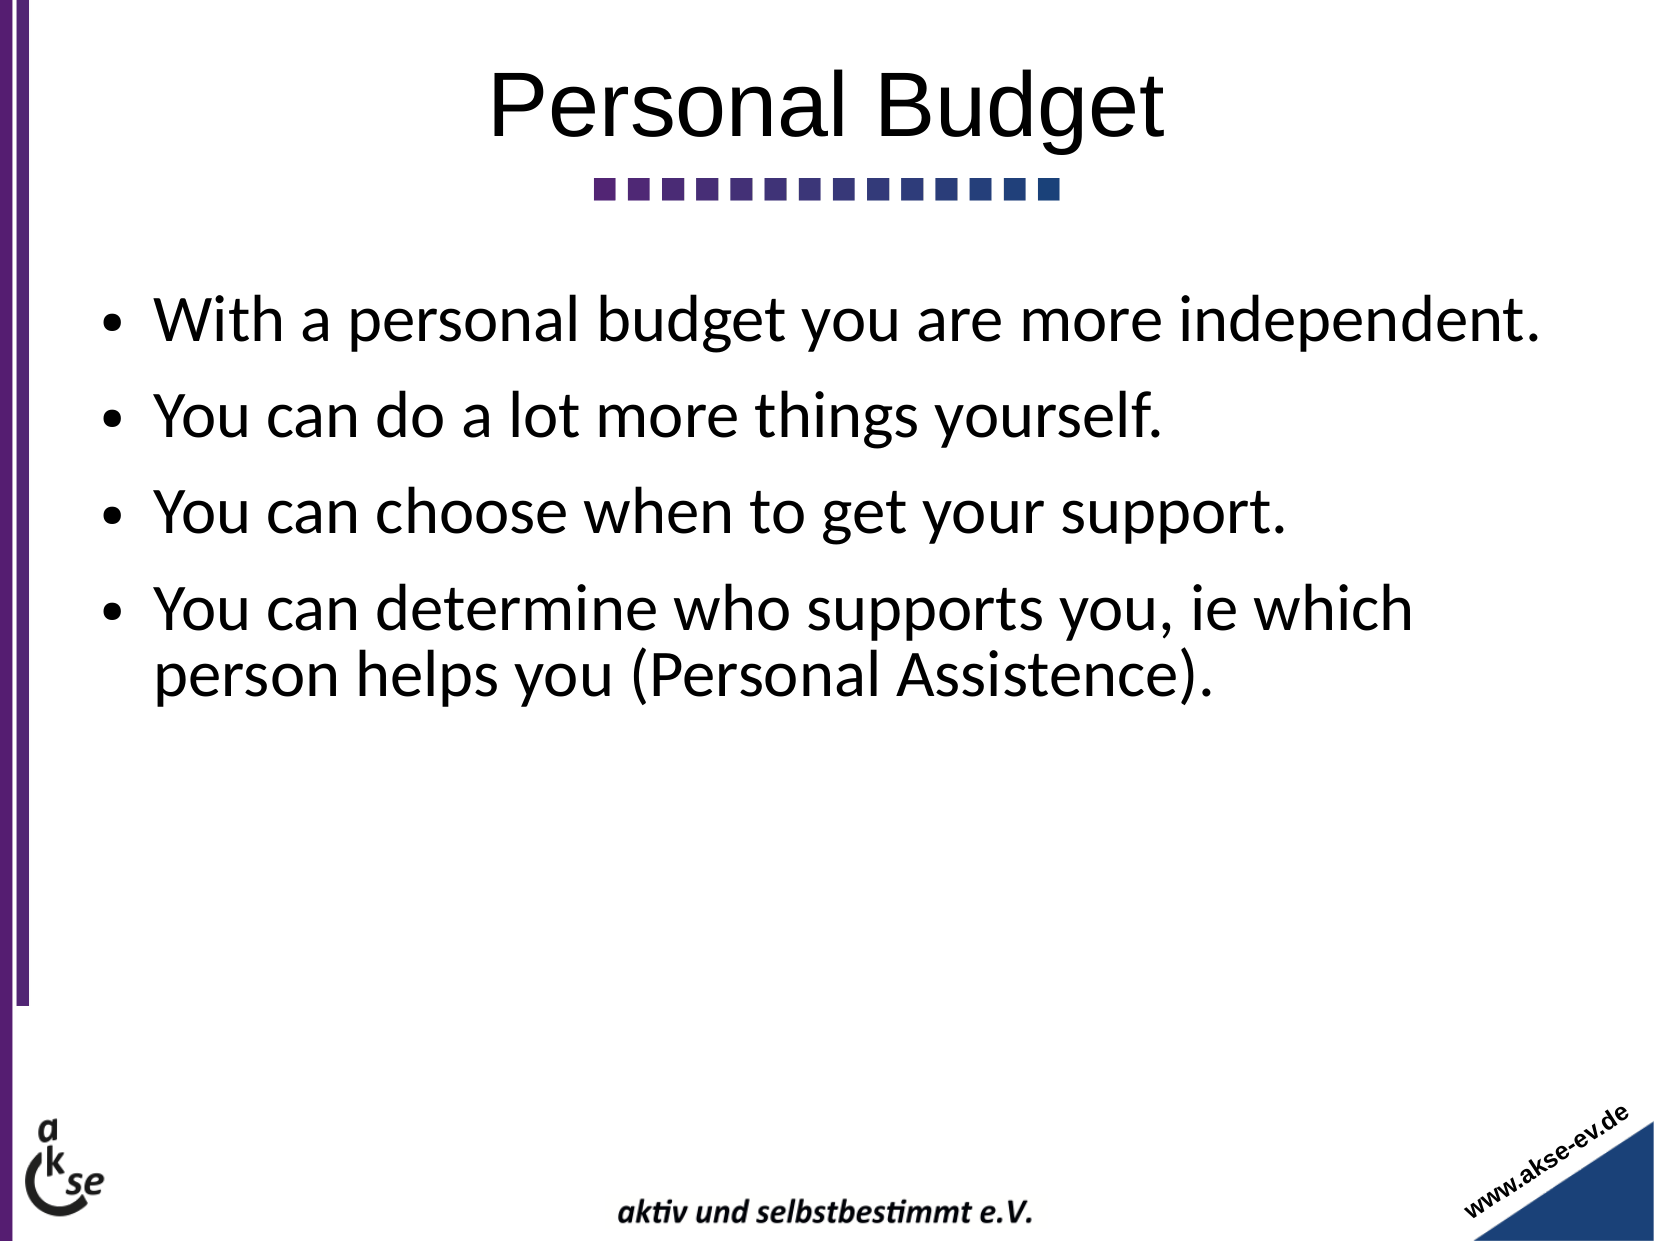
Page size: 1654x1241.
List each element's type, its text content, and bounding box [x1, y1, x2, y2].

title Personal Budget [82, 1, 1571, 209]
picture [604, 1193, 1049, 1230]
picture [1605, 1119, 1612, 1127]
picture [0, 0, 154, 1241]
picture [1472, 1119, 1654, 1241]
list With a personal budget you are more independent. You can do a lot more things yourself. You can choose when to get your support. You can determine who supports you, ie which person helps you (Personal Assistence). [82, 291, 1571, 1110]
